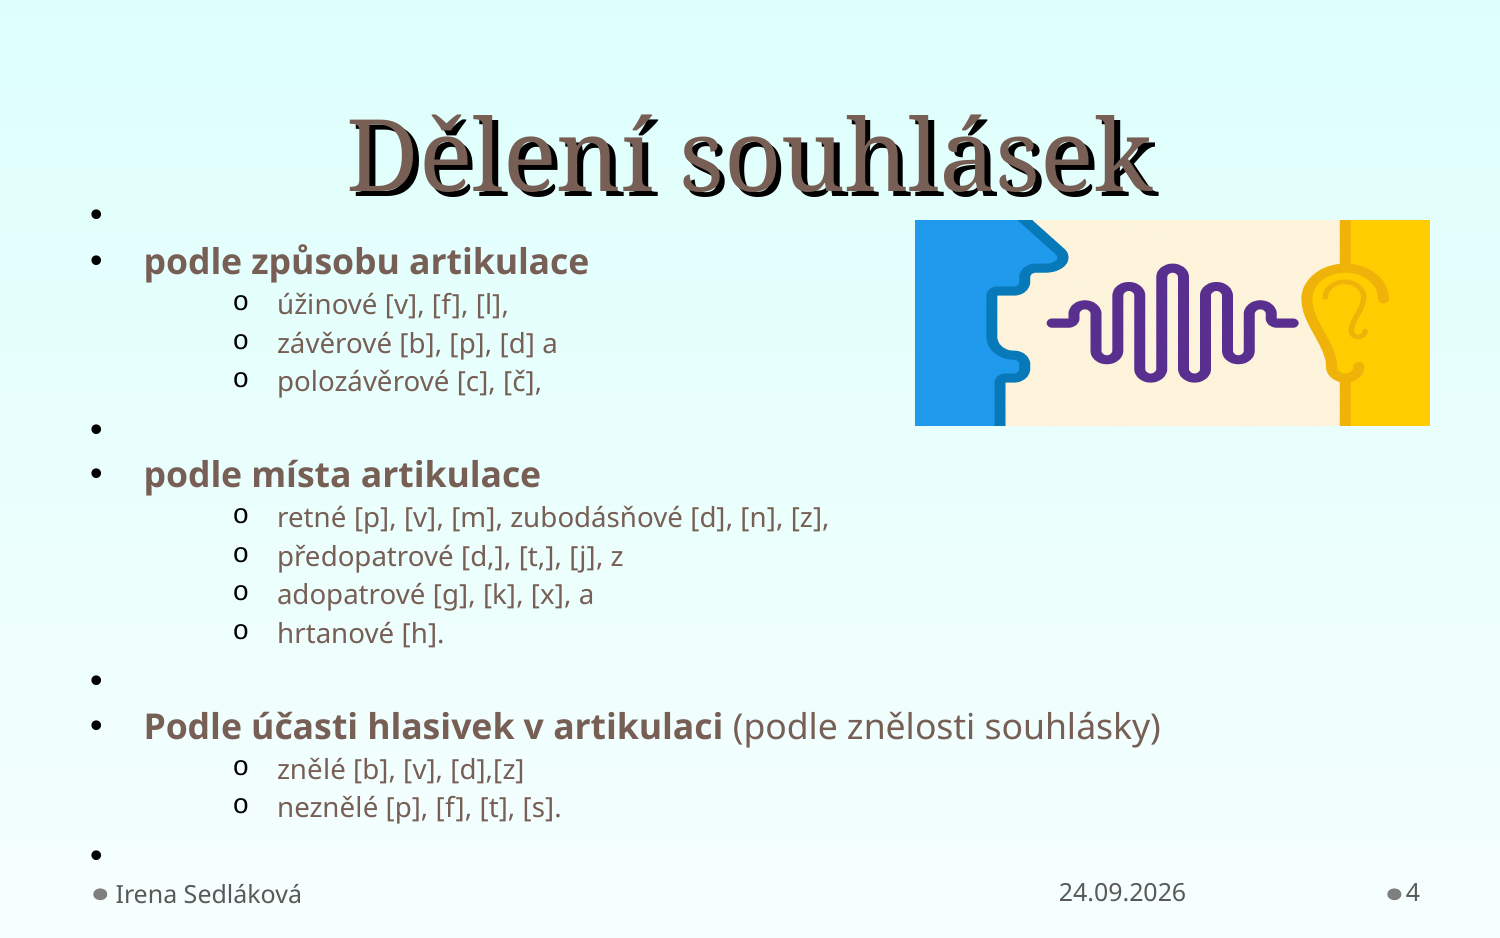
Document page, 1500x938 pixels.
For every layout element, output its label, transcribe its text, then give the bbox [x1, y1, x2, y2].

title Dělení souhlásek [75, 0, 1426, 185]
list podle způsobu artikulace úžinové [v], [f], [l], závěrové [b], [p], [d] a polozávěrové [c], [č], podle místa artikulace retné [p], [v], [m], zubodásňové [d], [n], [z], předopatrové [d,], [t,], [j], z adopatrové [g], [k], [x], a hrtanové [h]. Podle účasti hlasivek v artikulaci (podle znělosti souhlásky) znělé [b], [v], [d],[z] neznělé [p], [f], [t], [s]. [75, 185, 1426, 838]
text_box Irena Sedláková [108, 868, 576, 919]
text_box 15.11.2018 [1043, 868, 1387, 919]
picture [915, 220, 1430, 426]
text_box [1401, 868, 1494, 919]
